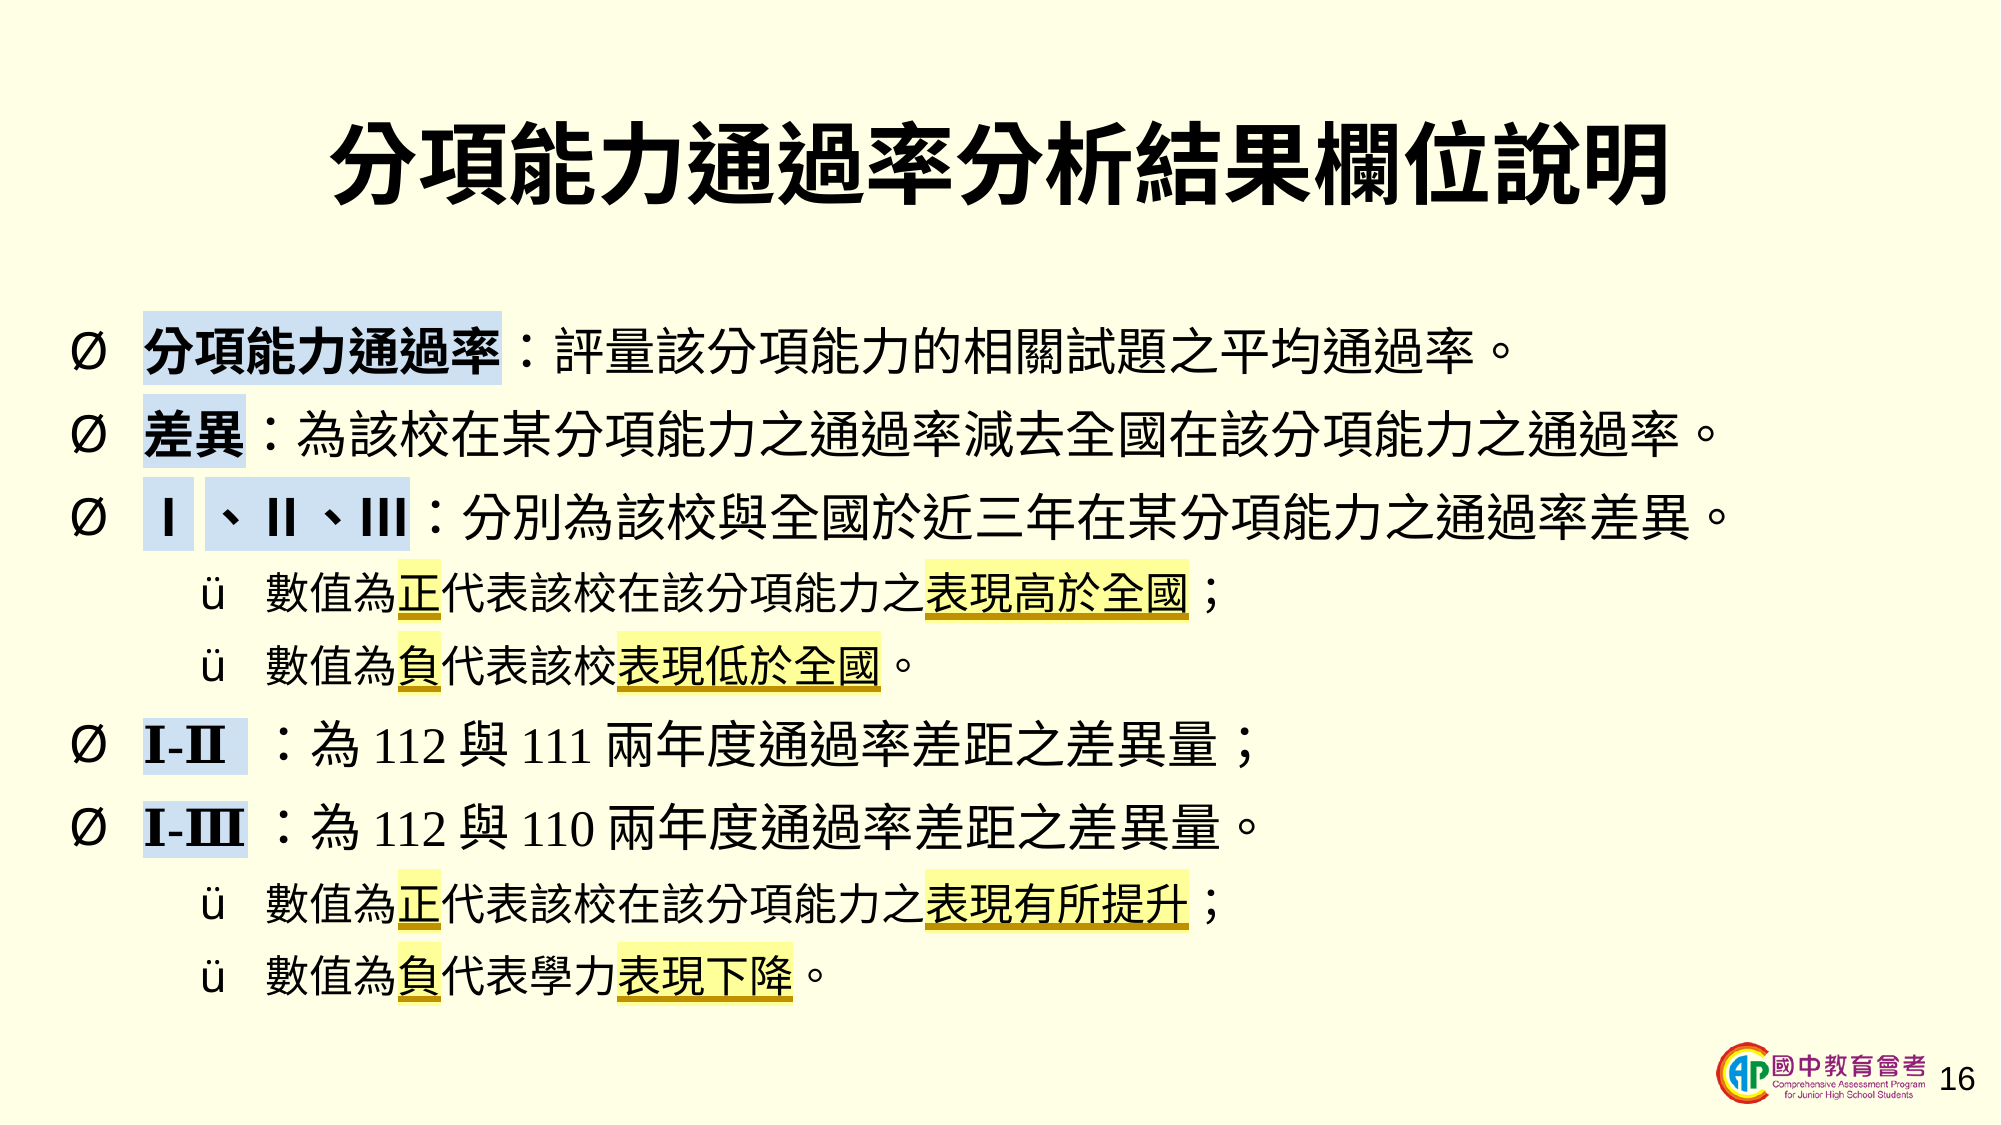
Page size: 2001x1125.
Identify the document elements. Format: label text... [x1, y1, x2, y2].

list 分項能力通過率：評量該分項能力的相關試題之平均通過率。 差異：為該校在某分項能力之通過率減去全國在該分項能力之通過率。 Ⅰ、Ⅱ、Ⅲ：分別為該校與全國於近三年在某分項能力之通過率差異。 數值為正代表該校在該分項能力之表現高於全國； 數值為負代表該校表現低於全國。 Ⅰ-Ⅱ ：為112與111兩年度通過率差距之差異量； Ⅰ-Ⅲ ：為112與110兩年度通過率差距之差異量。 數值為正代表該校在該分項能力之表現有所提升； 數值為負代表學力表現下降。 [53, 299, 1985, 1014]
title 分項能力通過率分析結果欄位說明 [137, 59, 1863, 278]
text_box 16 [1923, 1047, 2000, 1108]
